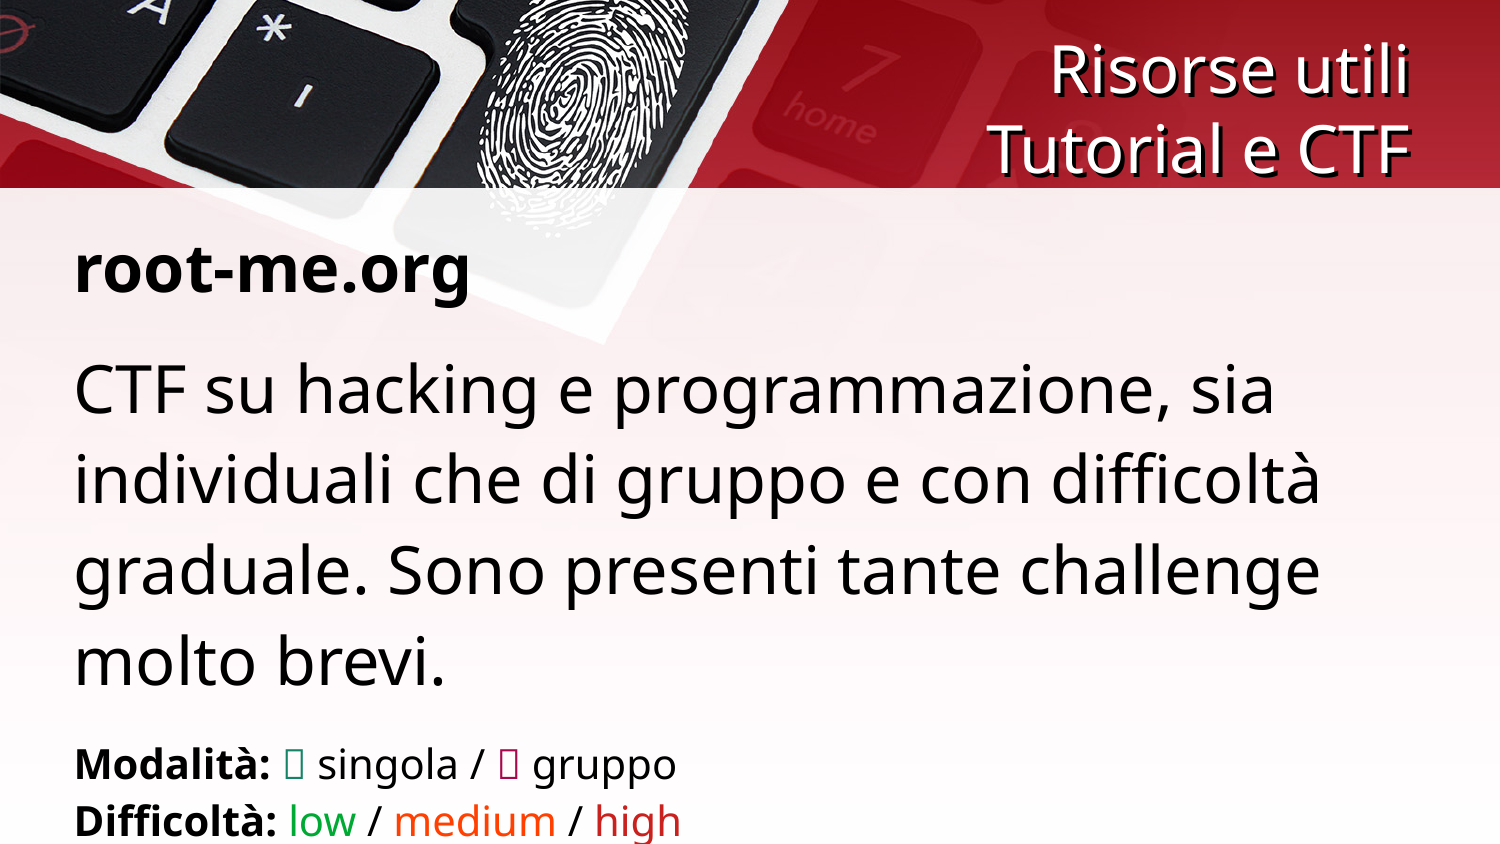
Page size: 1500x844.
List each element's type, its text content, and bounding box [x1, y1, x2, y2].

picture [0, 0, 1500, 844]
list root-me.org CTF su hacking e programmazione, sia individuali che di gruppo e con difficoltà graduale. Sono presenti tante challenge molto brevi. Modalità:  singola /  gruppo Difficoltà: low / medium / high Learning: 20% - Lab: 80% [73, 221, 1418, 789]
picture [636, 816, 648, 833]
title Risorse utili Tutorial e CTF [73, 46, 1427, 168]
